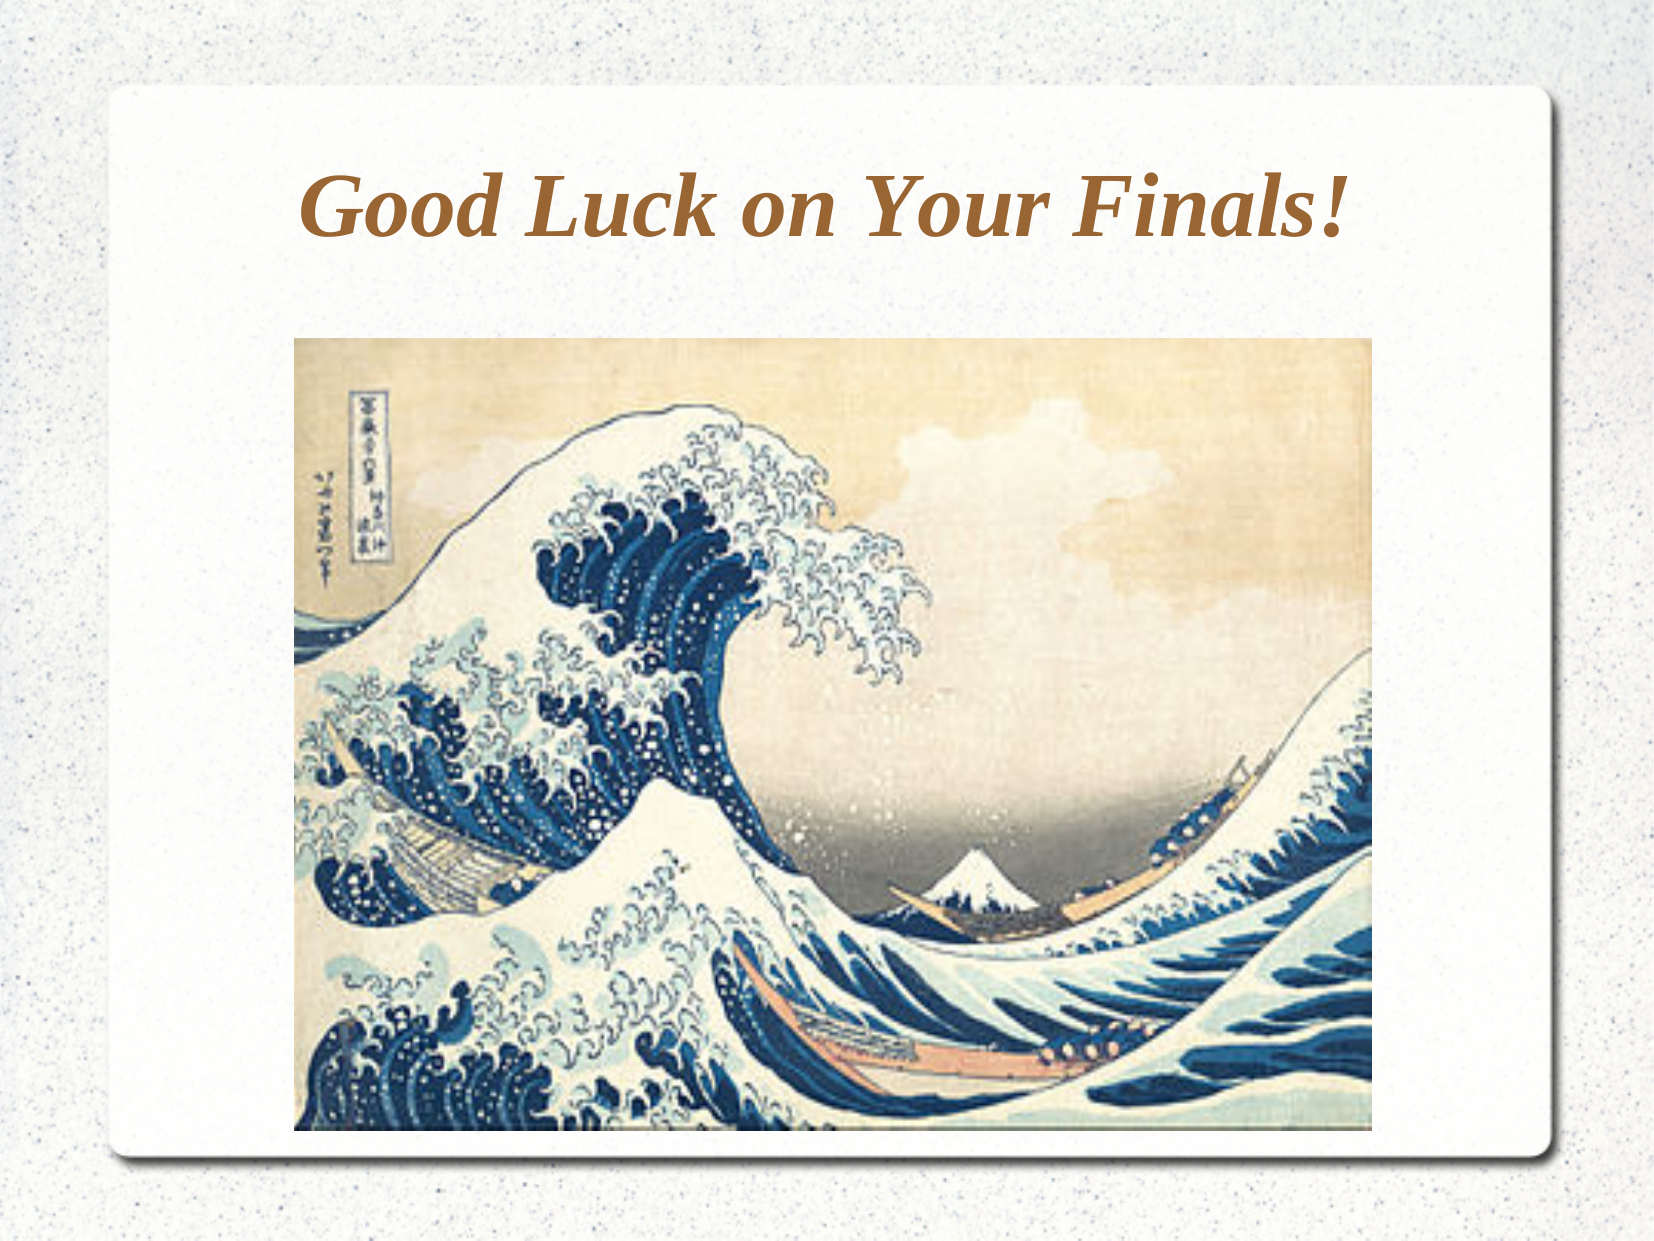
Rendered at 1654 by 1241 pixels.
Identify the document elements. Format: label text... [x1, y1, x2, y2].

title Good Luck on Your Finals! [118, 96, 1536, 304]
picture [294, 338, 1372, 1131]
